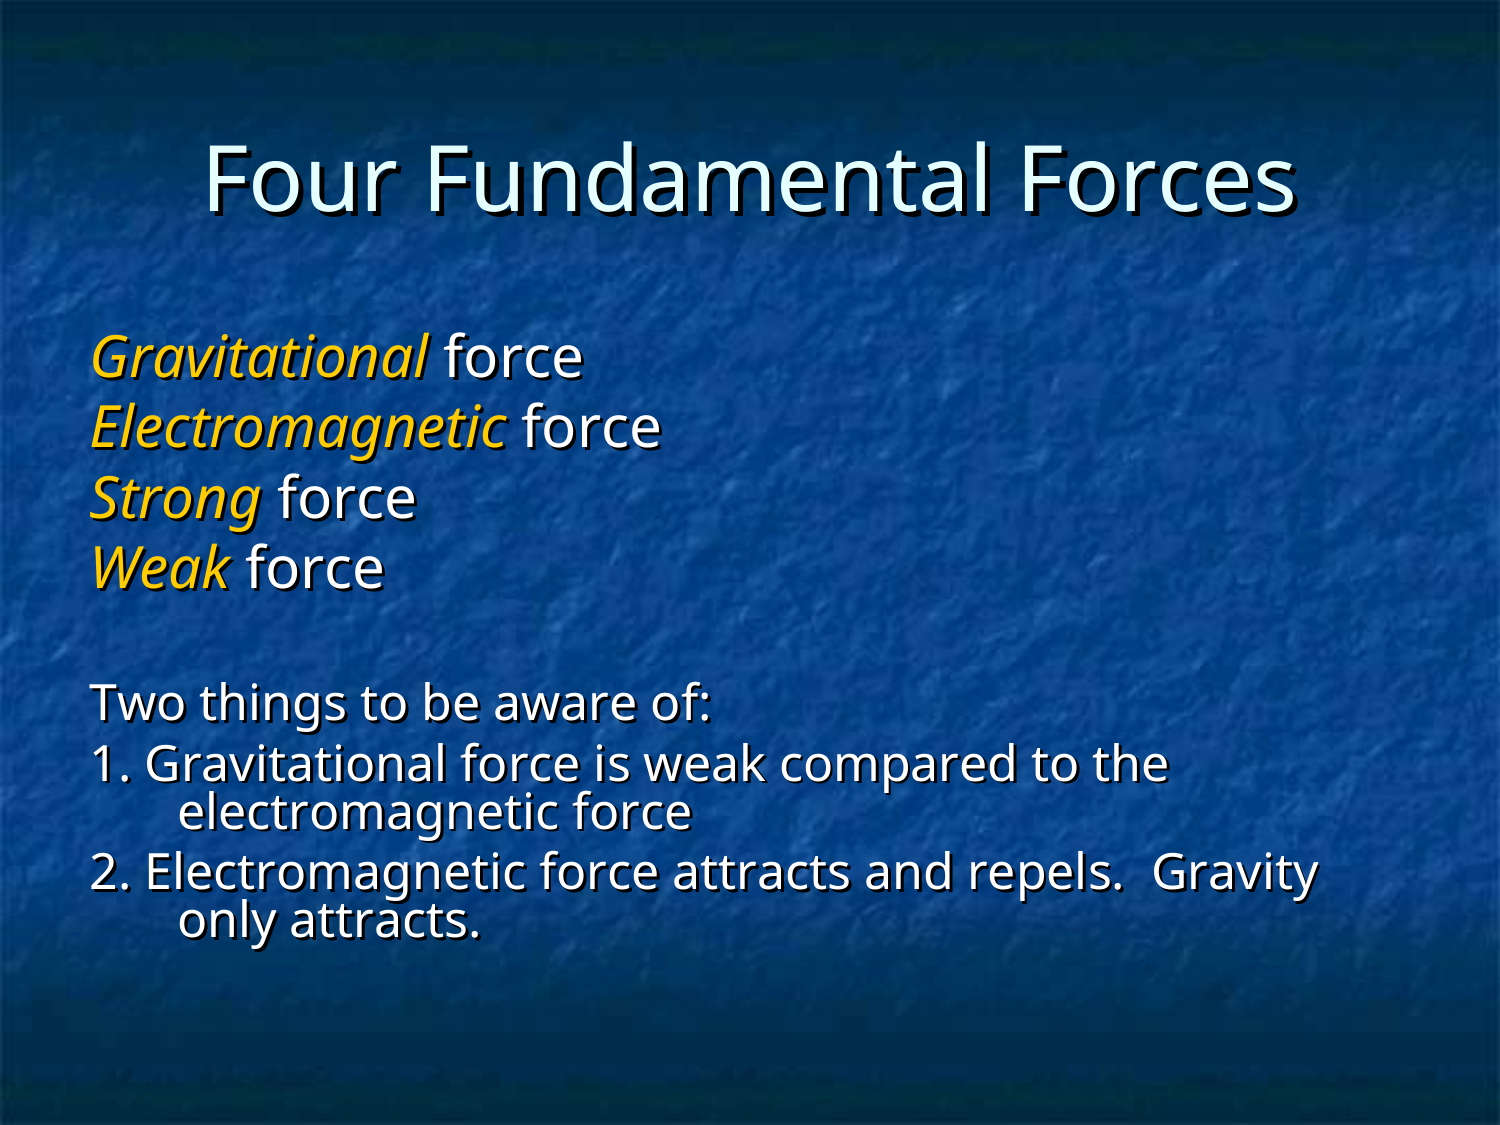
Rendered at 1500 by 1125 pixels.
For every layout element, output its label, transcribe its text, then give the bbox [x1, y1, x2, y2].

picture [0, 0, 1500, 1125]
list Gravitational force Electromagnetic force Strong force Weak force Two things to be aware of: 1. Gravitational force is weak compared to the electromagnetic force 2. Electromagnetic force attracts and repels. Gravity only attracts. [75, 324, 1426, 1000]
title Four Fundamental Forces [75, 62, 1426, 288]
